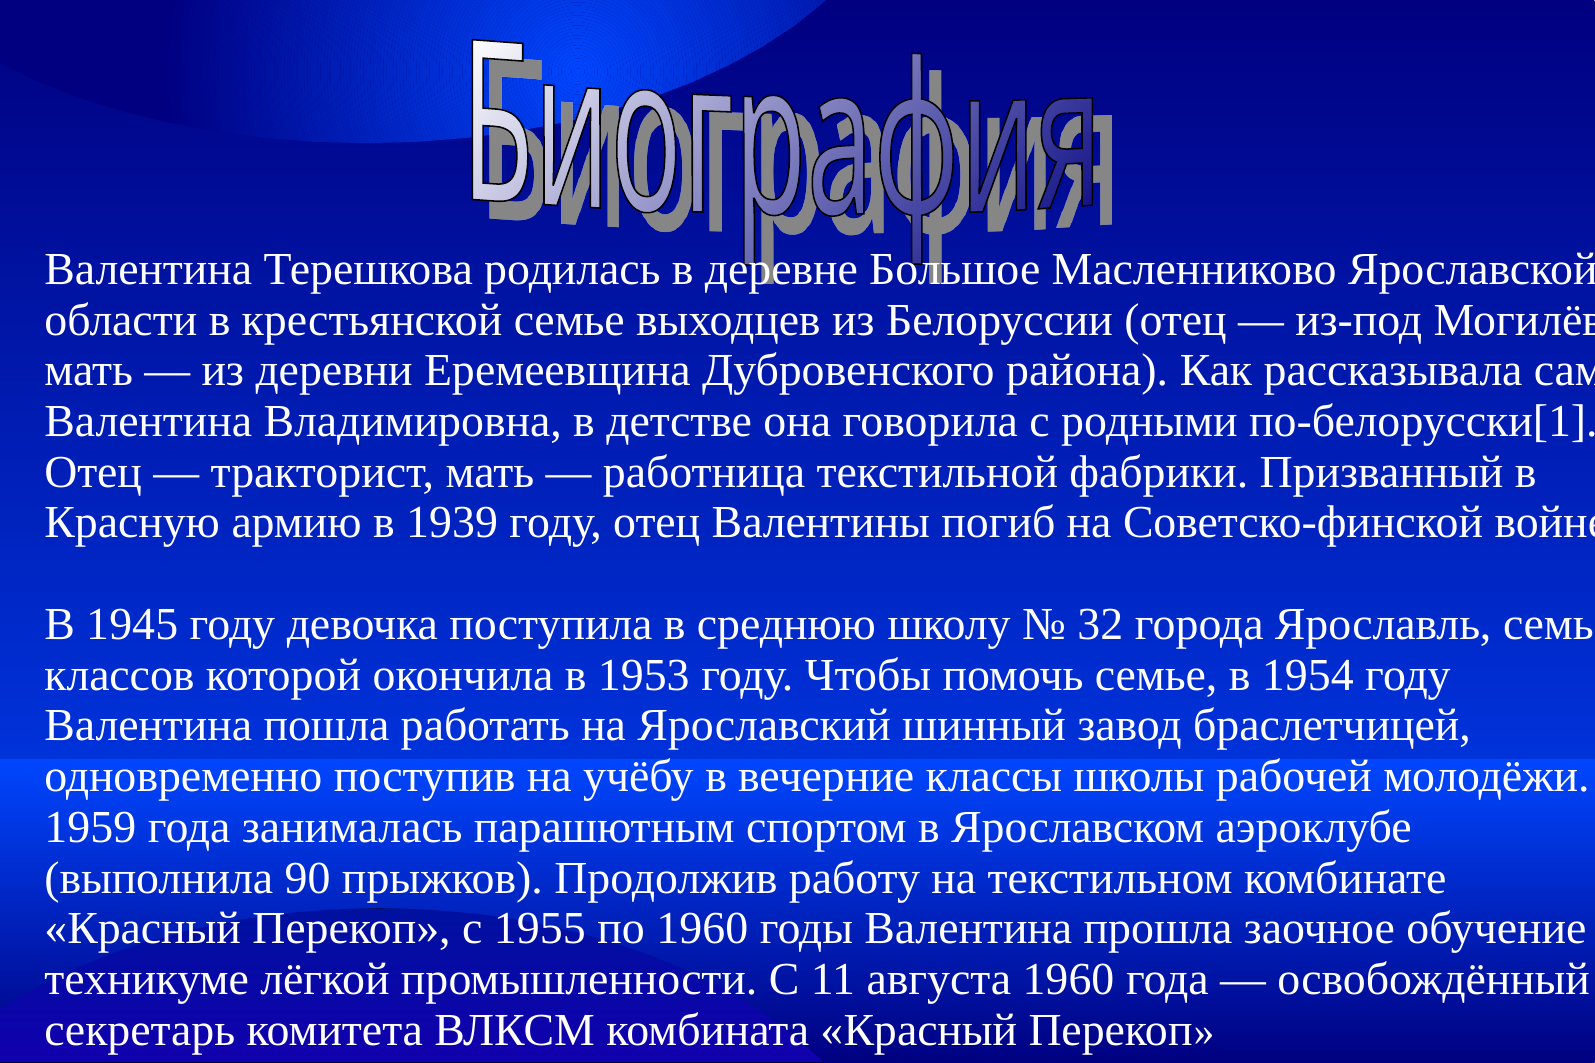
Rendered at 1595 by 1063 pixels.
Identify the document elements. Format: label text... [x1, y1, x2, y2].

text_box [0, 0, 886, 1063]
text_box Валентина Терешкова родилась в деревне Большое Масленниково Ярославской области в крестьянской семье выходцев из Белоруссии (отец — из-под Могилёва, мать — из деревни Еремеевщина Дубровенского района). Как рассказывала сама Валентина Владимировна, в детстве она говорила с родными по-белорусски[1]. Отец — тракторист, мать — работница текстильной фабрики. Призванный в Красную армию в 1939 году, отец Валентины погиб на Советско-финской войне. В 1945 году девочка поступила в среднюю школу № 32 города Ярославль, семь классов которой окончила в 1953 году. Чтобы помочь семье, в 1954 году Валентина пошла работать на Ярославский шинный завод браслетчицей, одновременно поступив на учёбу в вечерние классы школы рабочей молодёжи. С 1959 года занималась парашютным спортом в Ярославском аэроклубе (выполнила 90 прыжков). Продолжив работу на текстильном комбинате «Красный Перекоп», с 1955 по 1960 годы Валентина прошла заочное обучение в техникуме лёгкой промышленности. С 11 августа 1960 года — освобождённый секретарь комитета ВЛКСМ комбината «Красный Перекоп» [29, 236, 1595, 1063]
text_box Биография [1038, 97, 1093, 209]
text_box Биография [969, 99, 1027, 213]
text_box Биография [886, 53, 954, 236]
